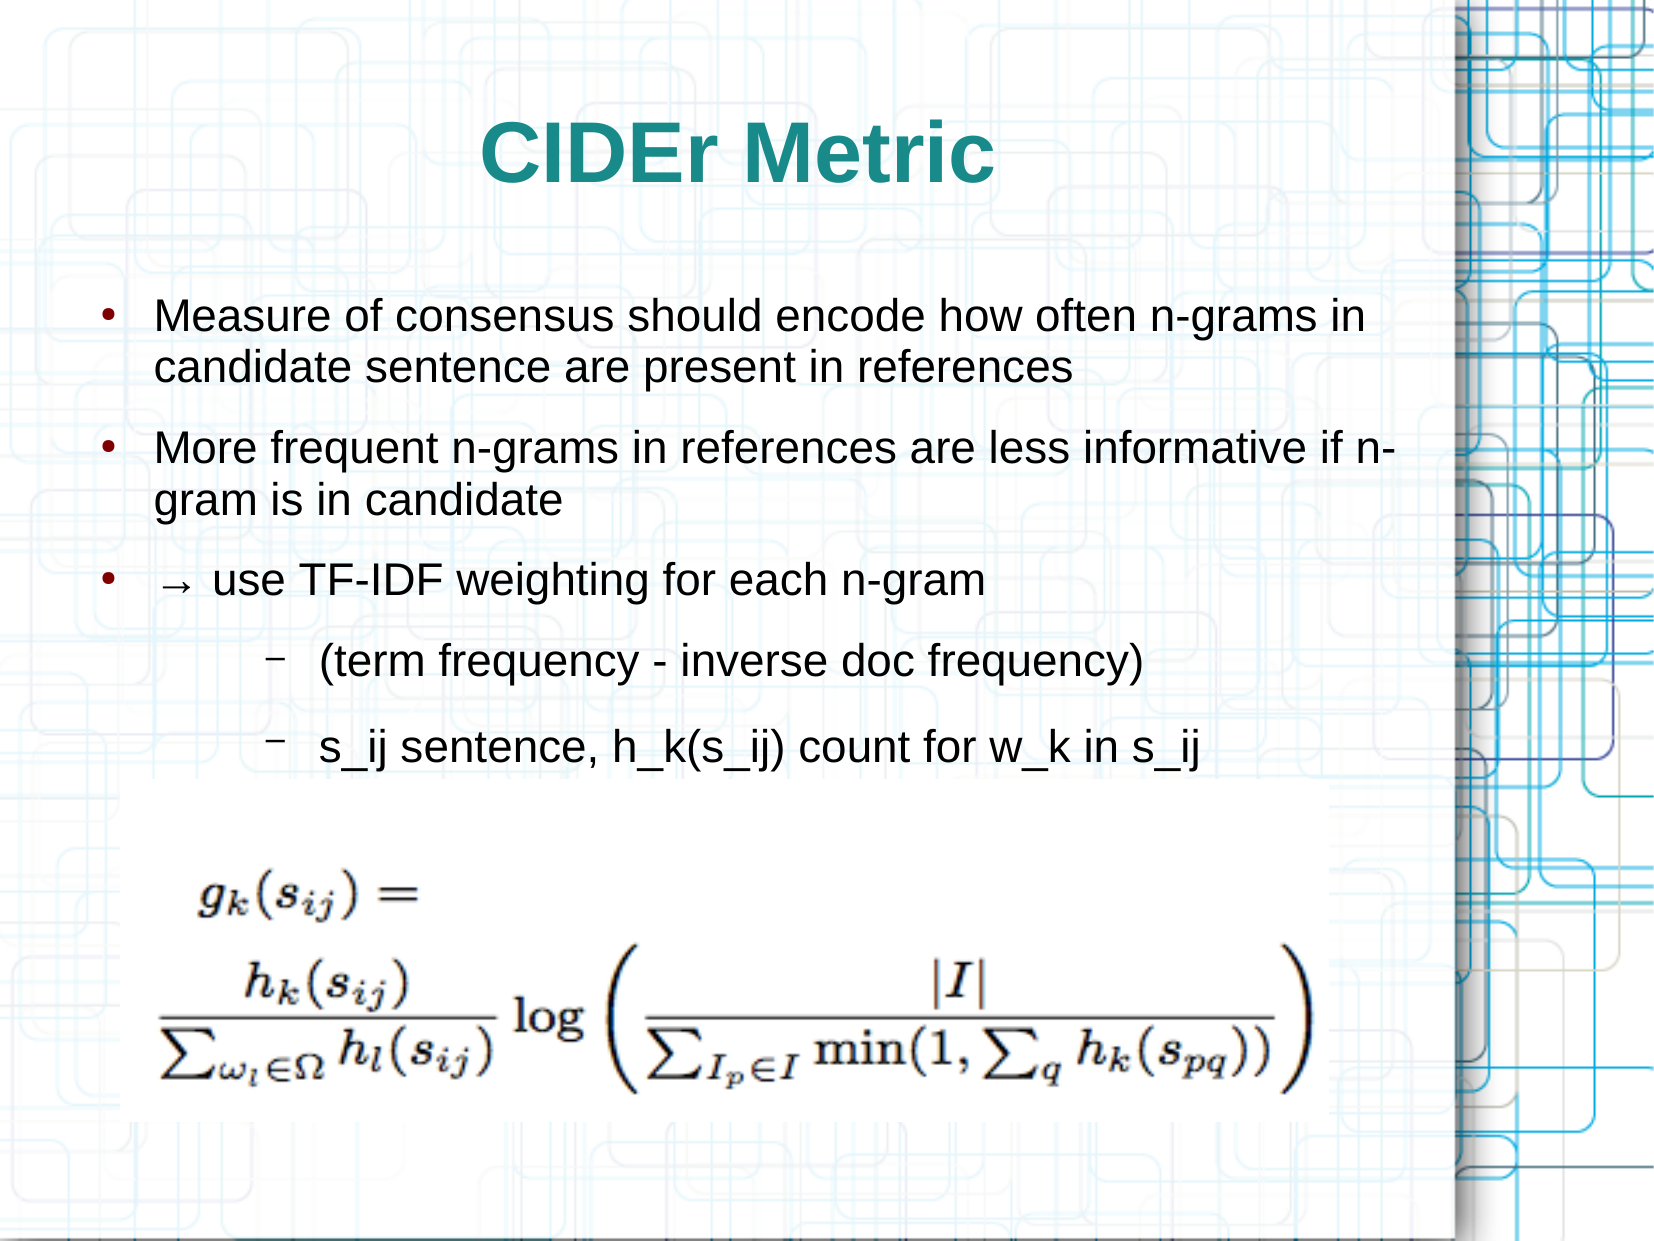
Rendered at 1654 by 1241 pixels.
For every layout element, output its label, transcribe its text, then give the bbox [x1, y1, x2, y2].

picture [0, 0, 1654, 1241]
title CIDEr Metric [59, 49, 1418, 257]
list Measure of consensus should encode how often n-grams in candidate sentence are present in references More frequent n-grams in references are less informative if n-gram is in candidate → use TF-IDF weighting for each n-gram (term frequency - inverse doc frequency) s_ij sentence, h_k(s_ij) count for w_k in s_ij [82, 290, 1418, 1109]
